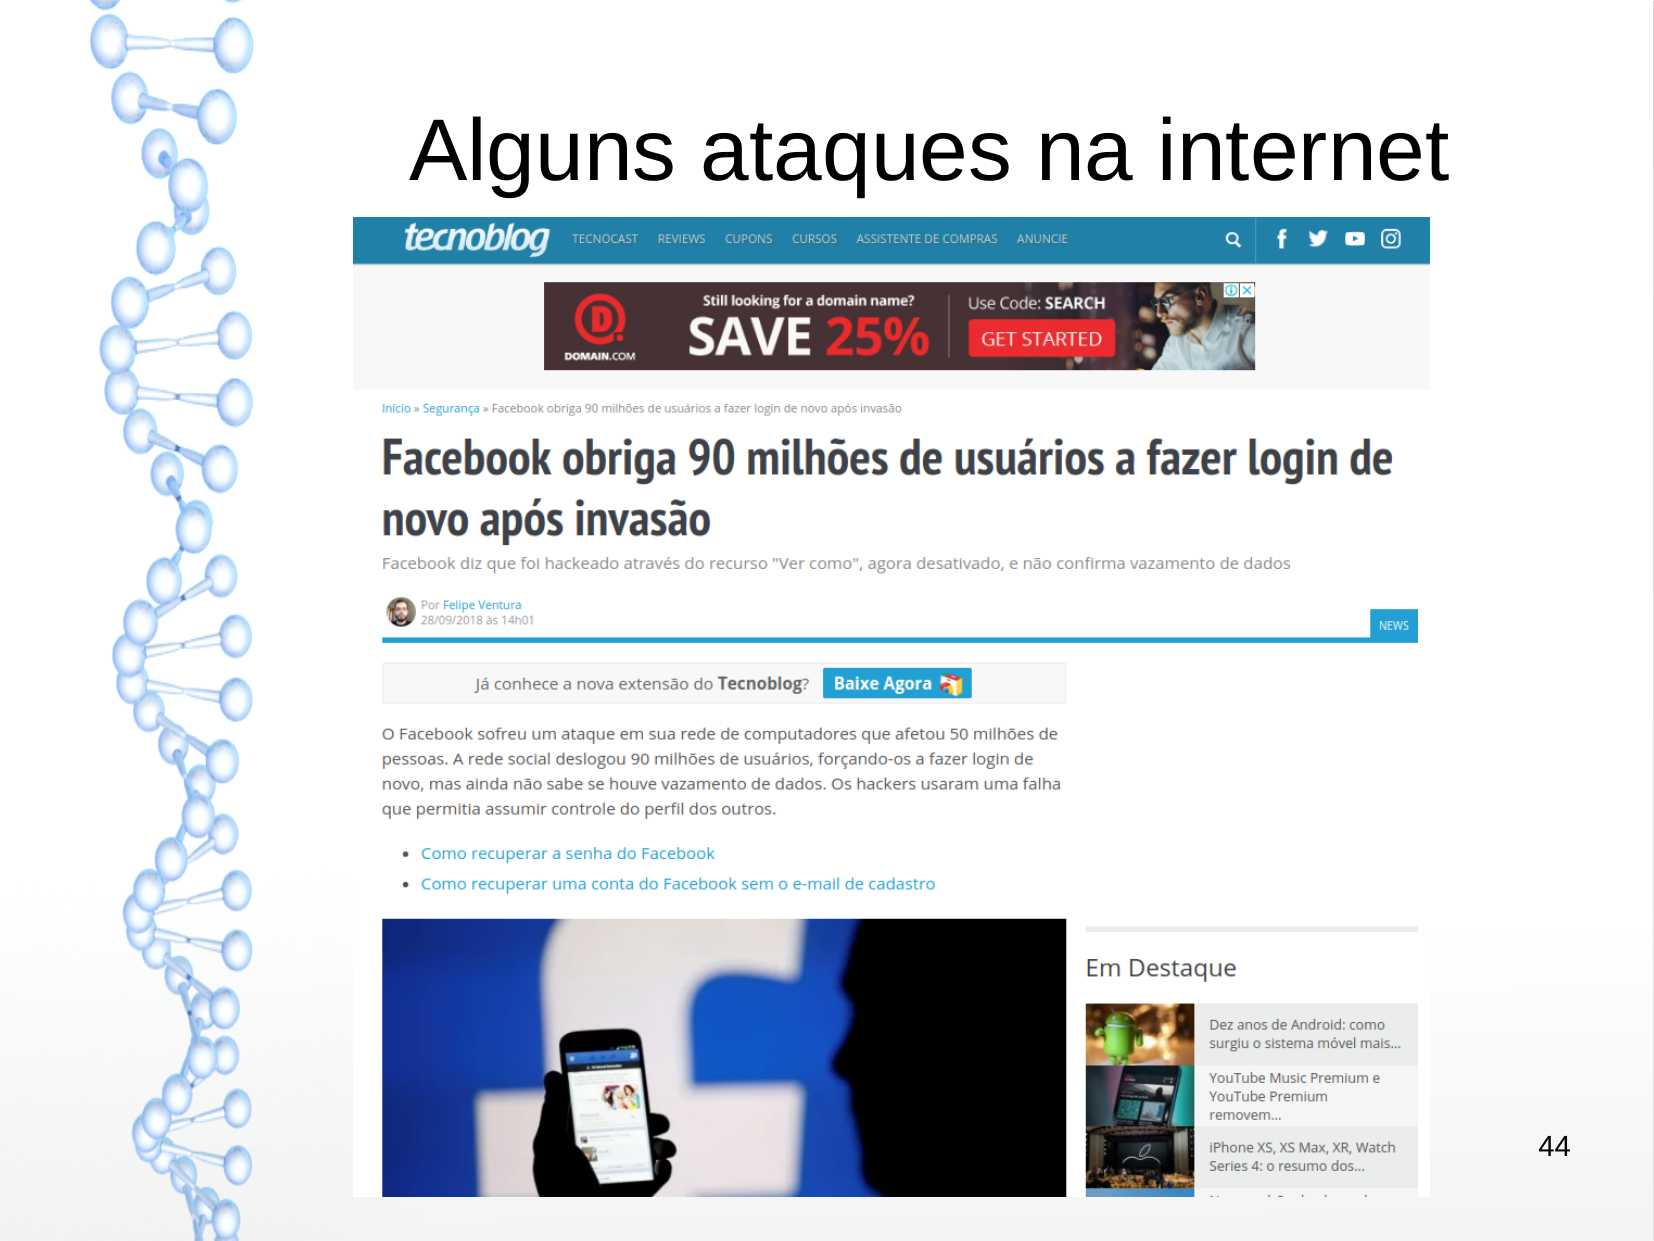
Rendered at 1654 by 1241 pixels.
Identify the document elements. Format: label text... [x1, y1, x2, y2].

picture [0, 0, 1654, 1241]
title Alguns ataques na internet [265, 47, 1595, 252]
list [271, 200, 1560, 1193]
